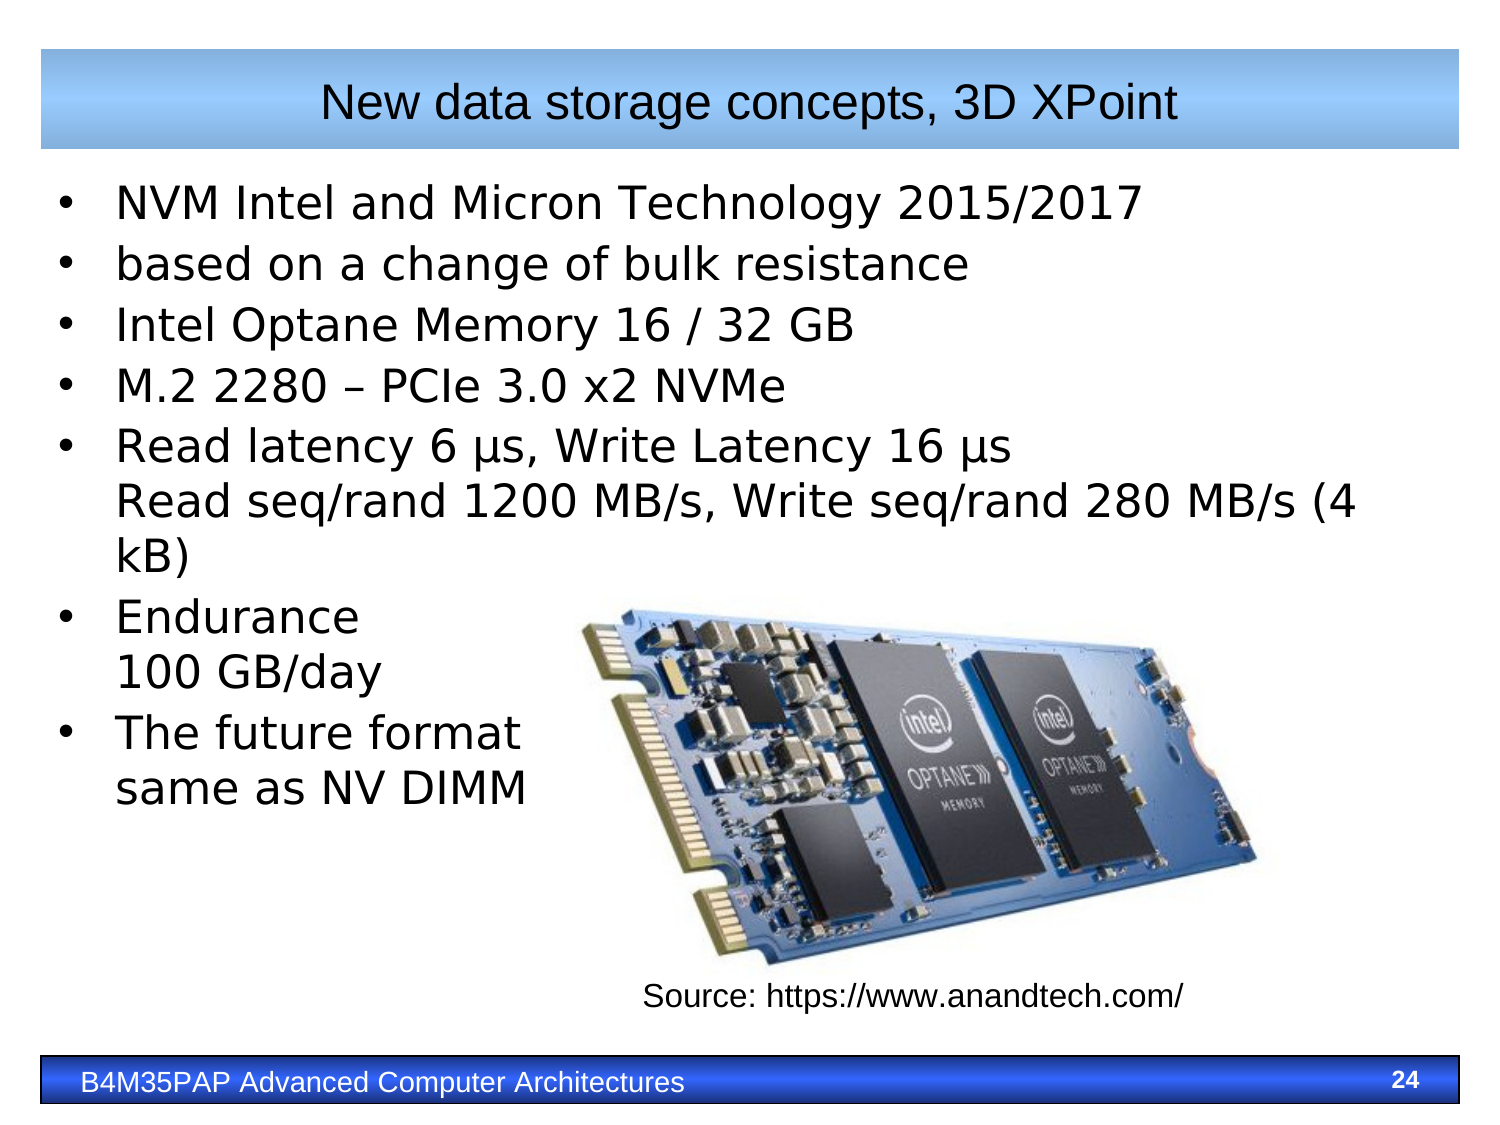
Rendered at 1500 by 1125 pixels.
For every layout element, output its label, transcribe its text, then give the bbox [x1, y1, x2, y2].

text_box Source: https://www.anandtech.com/ [627, 967, 1377, 1022]
list NVM Intel and Micron Technology 2015/2017 based on a change of bulk resistance Intel Optane Memory 16 / 32 GB M.2 2280 – PCIe 3.0 x2 NVMe Read latency 6 µs, Write Latency 16 µs Read seq/rand 1200 MB/s, Write seq/rand 280 MB/s (4 kB) Endurance 100 GB/day The future format same as NV DIMM [44, 166, 1458, 1045]
title New data storage concepts, 3D XPoint [41, 49, 1459, 149]
picture [573, 590, 1337, 1005]
